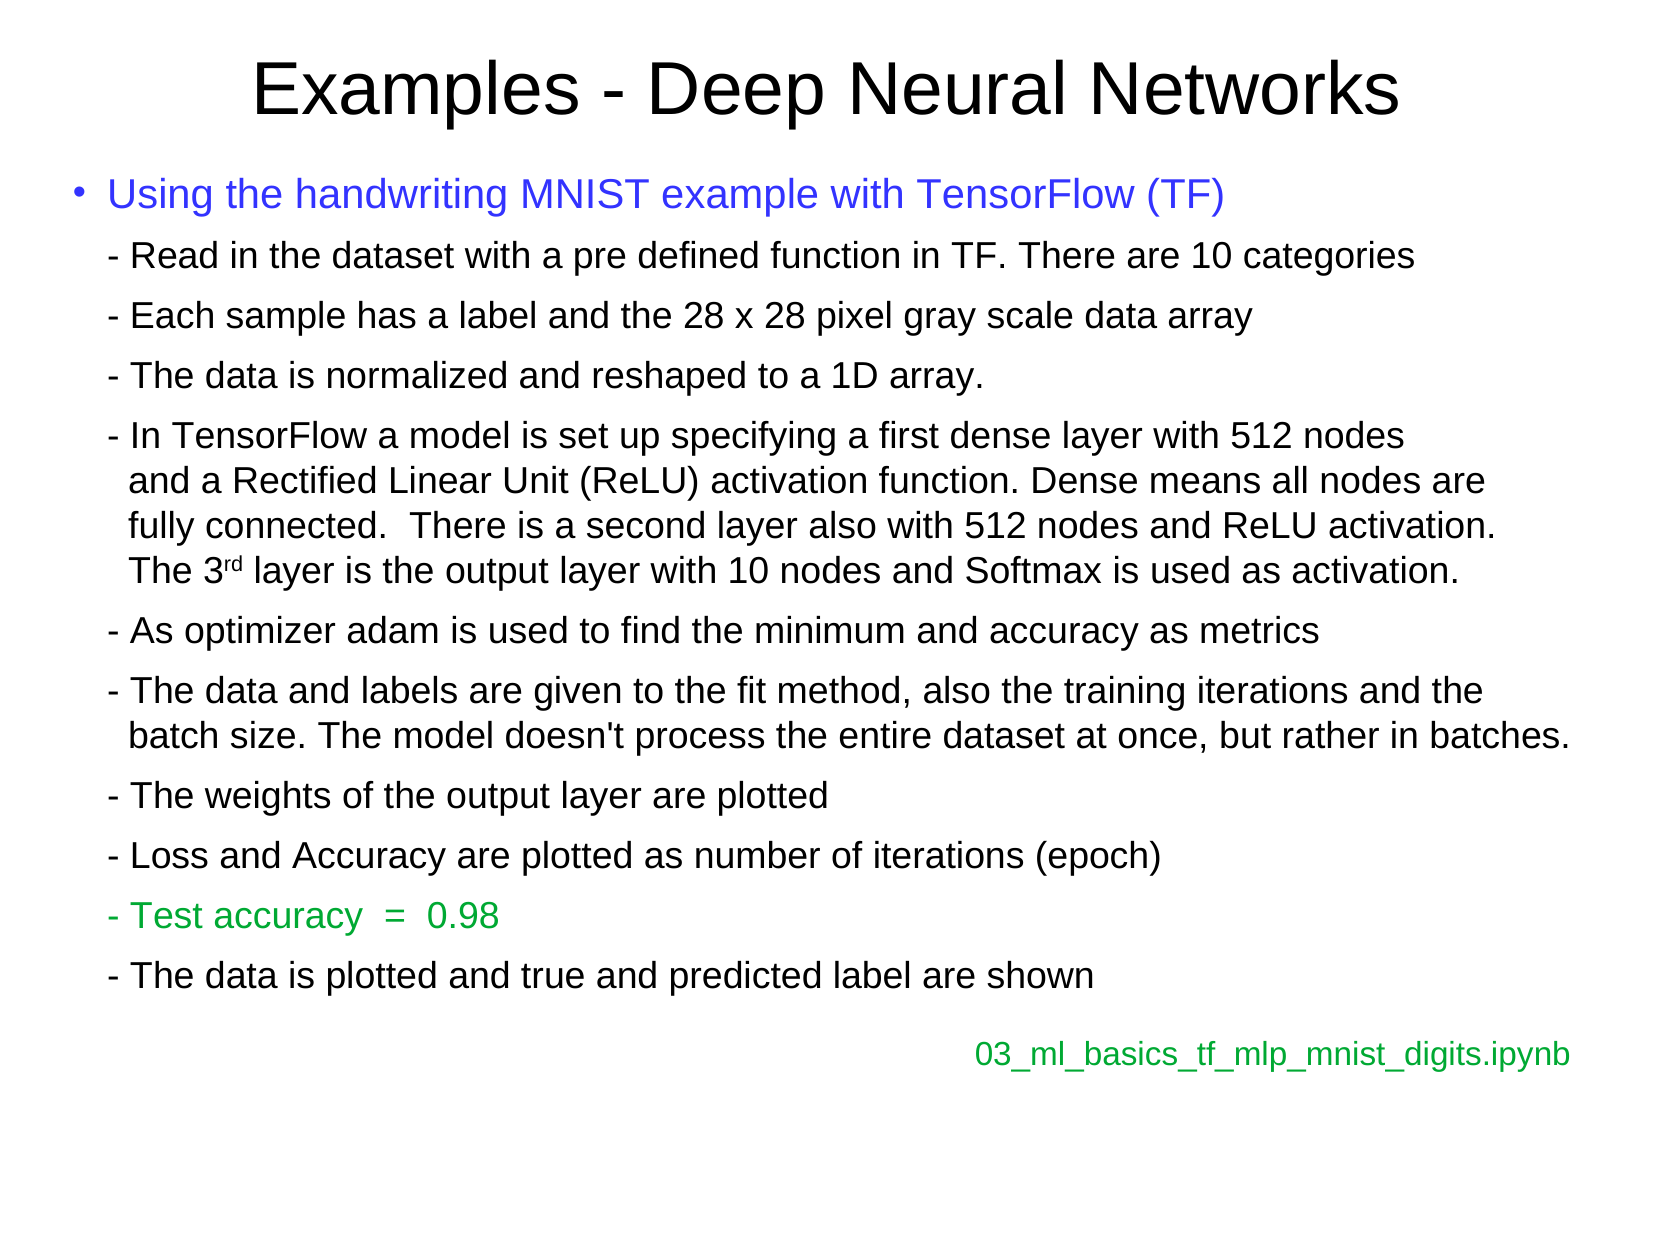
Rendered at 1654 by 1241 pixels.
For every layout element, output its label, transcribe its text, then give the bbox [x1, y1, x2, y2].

text_box Using the handwriting MNIST example with TensorFlow (TF) - Read in the dataset with a pre defined function in TF. There are 10 categories - Each sample has a label and the 28 x 28 pixel gray scale data array - The data is normalized and reshaped to a 1D array. - In TensorFlow a model is set up specifying a first dense layer with 512 nodes and a Rectified Linear Unit (ReLU) activation function. Dense means all nodes are fully connected. There is a second layer also with 512 nodes and ReLU activation. The 3rd layer is the output layer with 10 nodes and Softmax is used as activation. - As optimizer adam is used to find the minimum and accuracy as metrics - The data and labels are given to the fit method, also the training iterations and the batch size. The model doesn't process the entire dataset at once, but rather in batches. - The weights of the output layer are plotted - Loss and Accuracy are plotted as number of iterations (epoch) - Test accuracy = 0.98 - The data is plotted and true and predicted label are shown [58, 159, 1654, 1241]
title Examples - Deep Neural Networks [151, 0, 1502, 159]
text_box 03_ml_basics_tf_mlp_mnist_digits.ipynb [960, 1028, 1591, 1081]
